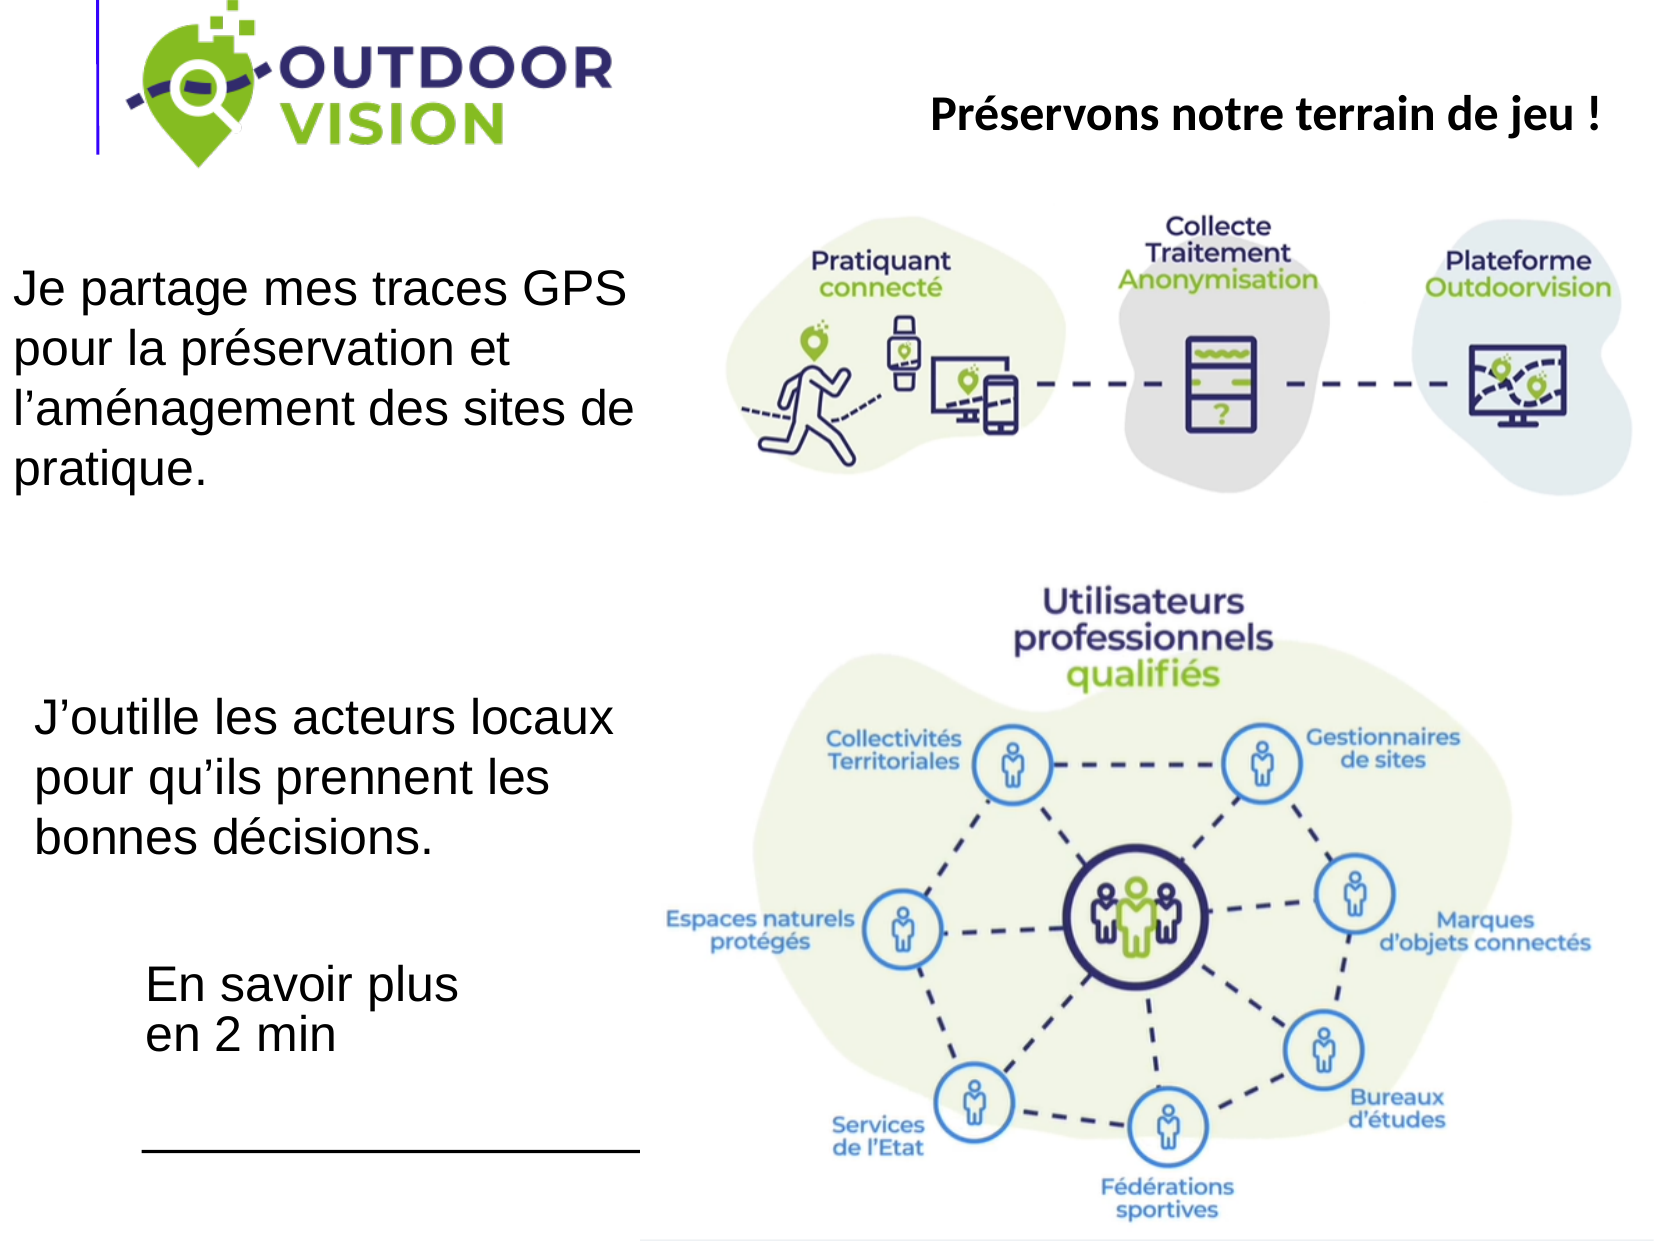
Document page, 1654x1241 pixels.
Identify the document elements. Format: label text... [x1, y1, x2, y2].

text_box Préservons notre terrain de jeu ! [915, 73, 1654, 179]
picture [118, 0, 613, 171]
picture [707, 179, 1654, 503]
list Je partage mes traces GPS pour la préservation et l’aménagement des sites de pratique. [13, 255, 740, 526]
text_box En savoir plus en 2 min [145, 951, 482, 1143]
picture [640, 571, 1654, 1241]
text_box J’outille les acteurs locaux pour qu’ils prennent les bonnes décisions. [34, 684, 640, 876]
